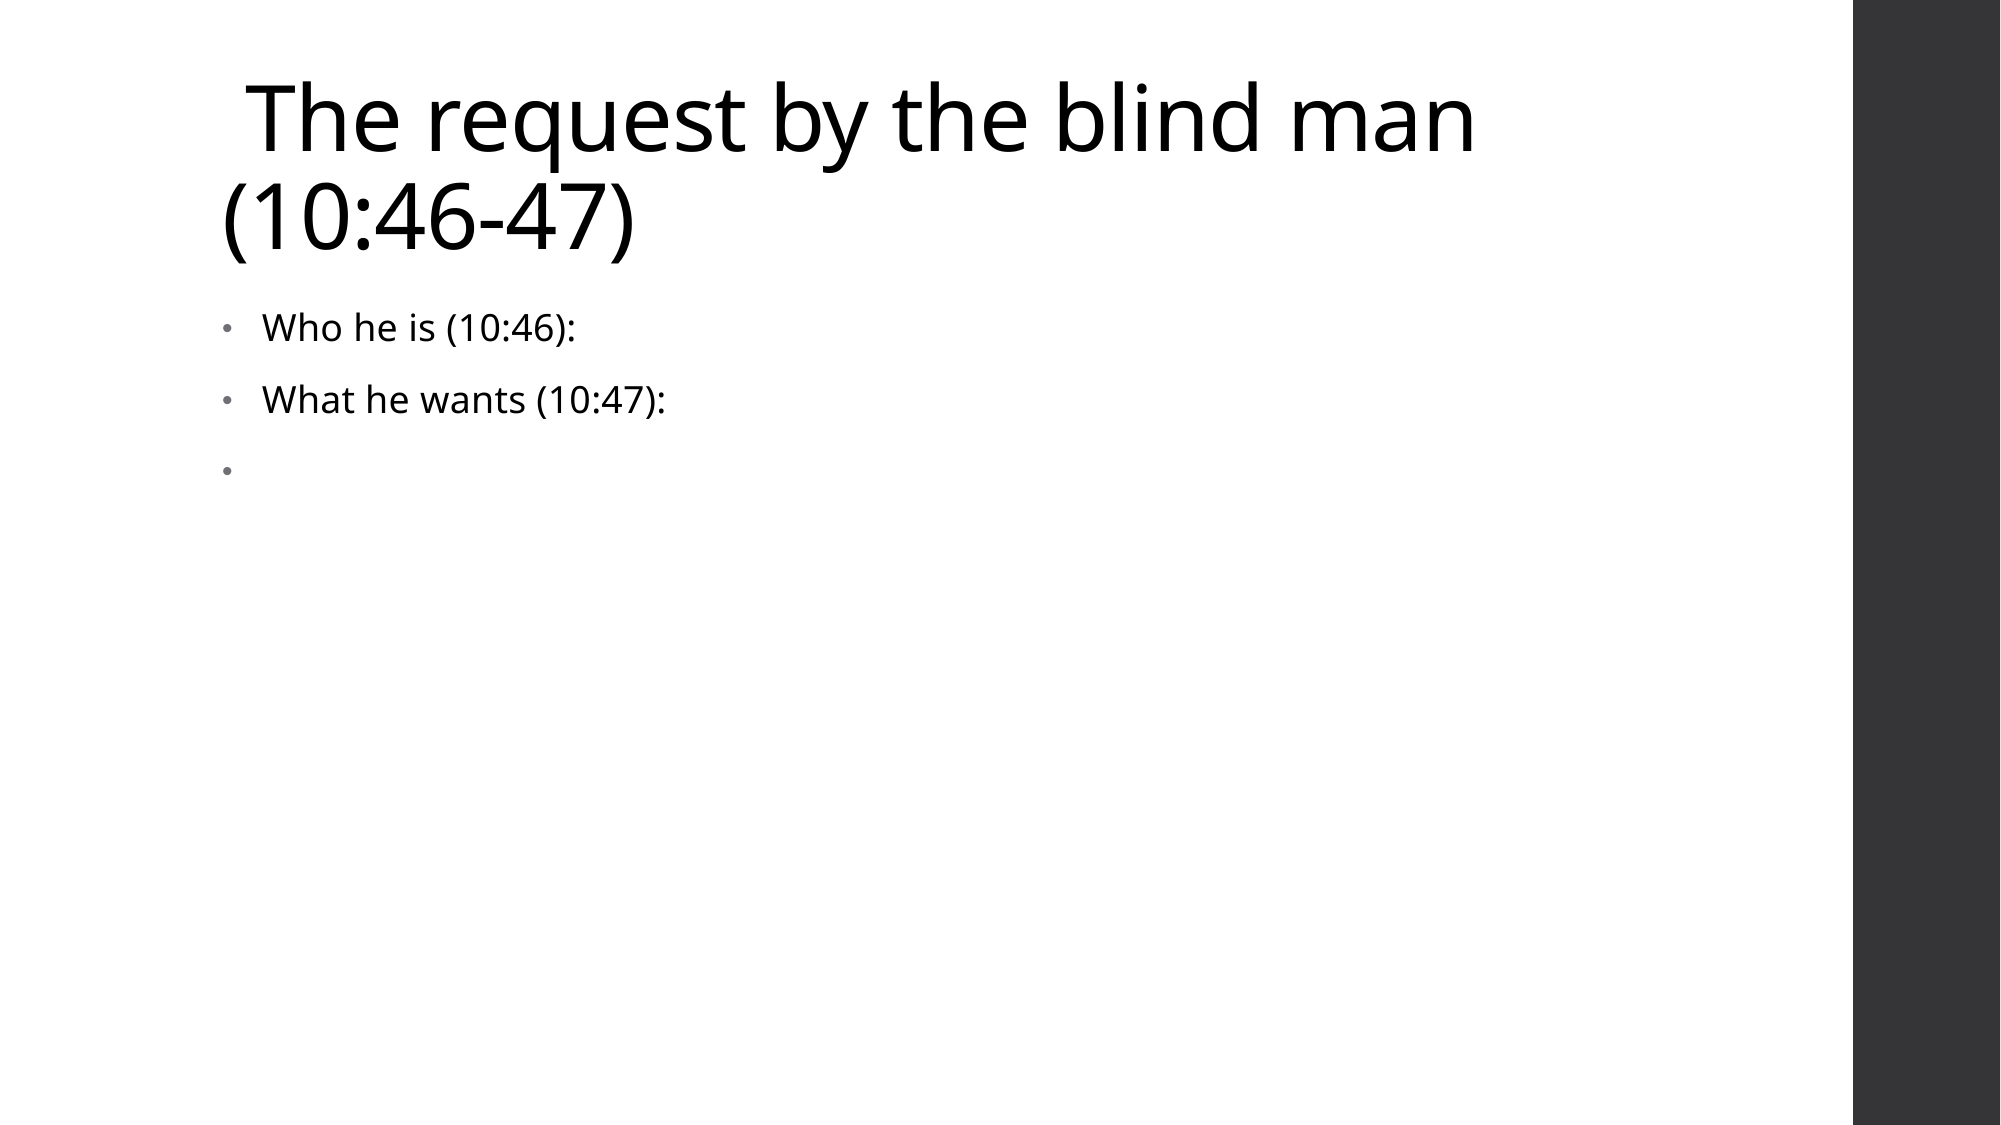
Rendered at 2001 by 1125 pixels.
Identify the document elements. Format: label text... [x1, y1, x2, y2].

title The request by the blind man (10:46-47) [206, 60, 1797, 278]
list Who he is (10:46): What he wants (10:47): [206, 299, 1617, 1014]
